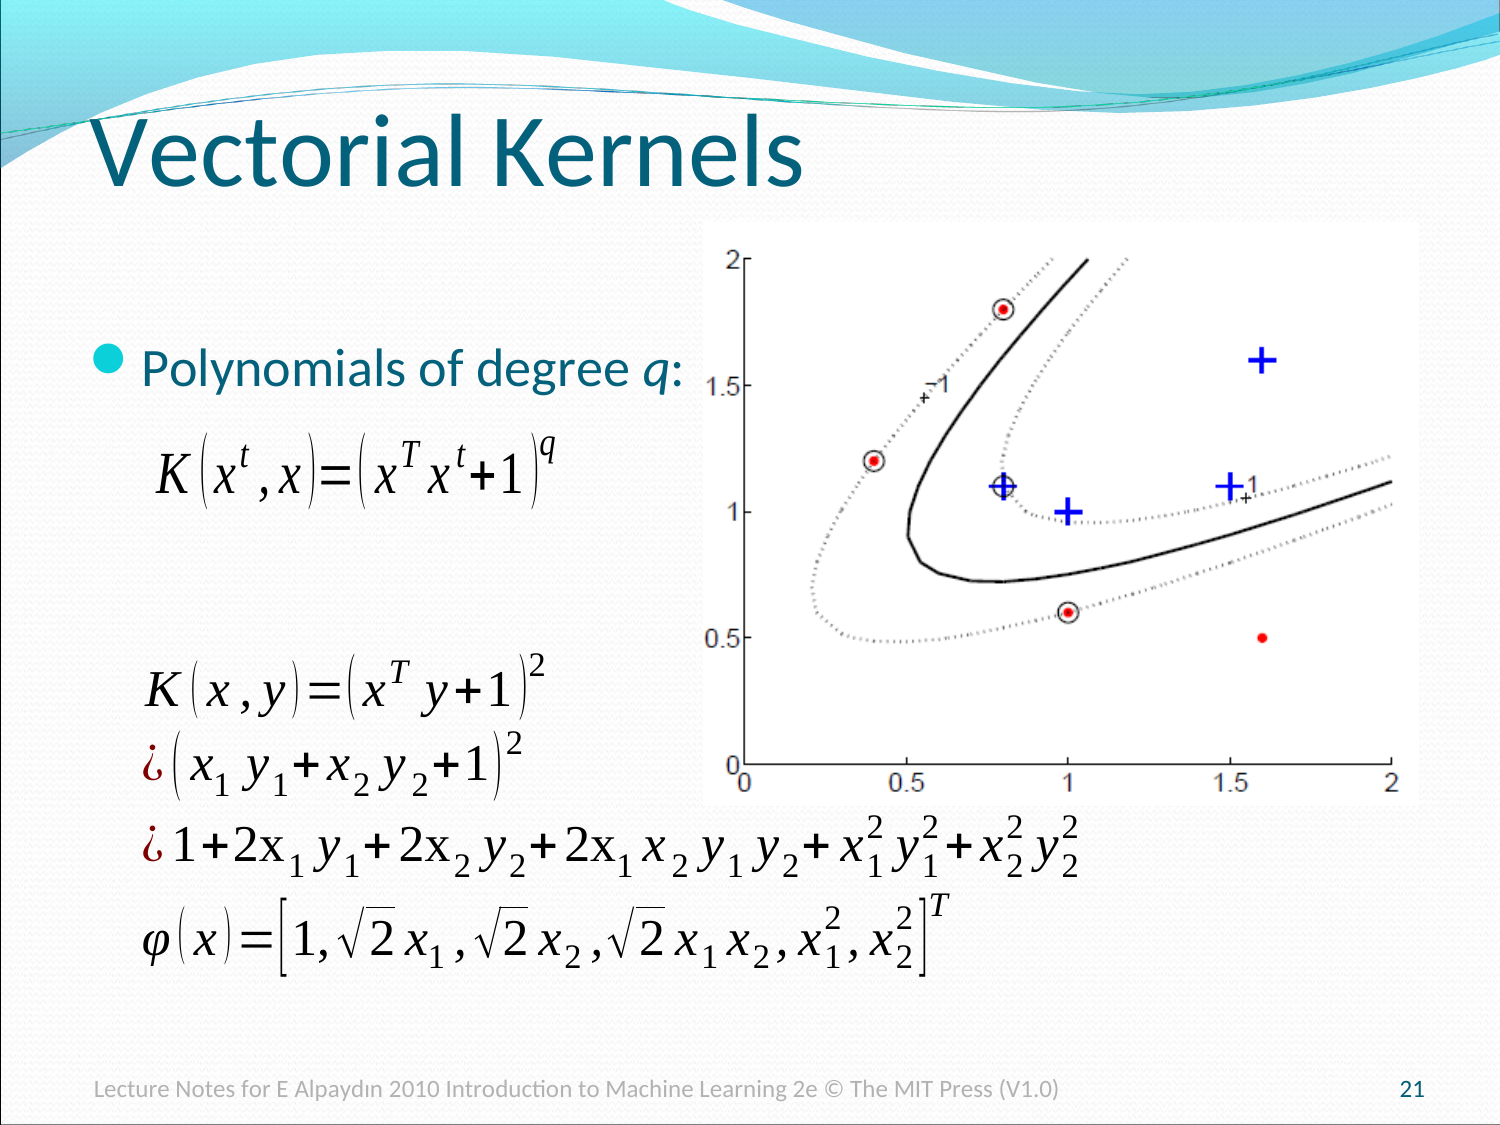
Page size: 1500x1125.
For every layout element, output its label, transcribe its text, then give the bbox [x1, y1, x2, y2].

chart [140, 421, 574, 512]
text_box Vectorial Kernels [75, 74, 1426, 247]
text_box <number> [1299, 1042, 1426, 1103]
text_box Polynomials of degree q: [75, 324, 703, 963]
text_box Lecture Notes for E Alpaydın 2010 Introduction to Machine Learning 2e © The MIT Press (V1.0) [93, 1042, 1254, 1103]
text_box Polynomials of degree q: [1104, 324, 1426, 963]
chart [128, 644, 1104, 980]
picture [0, 0, 1500, 1125]
